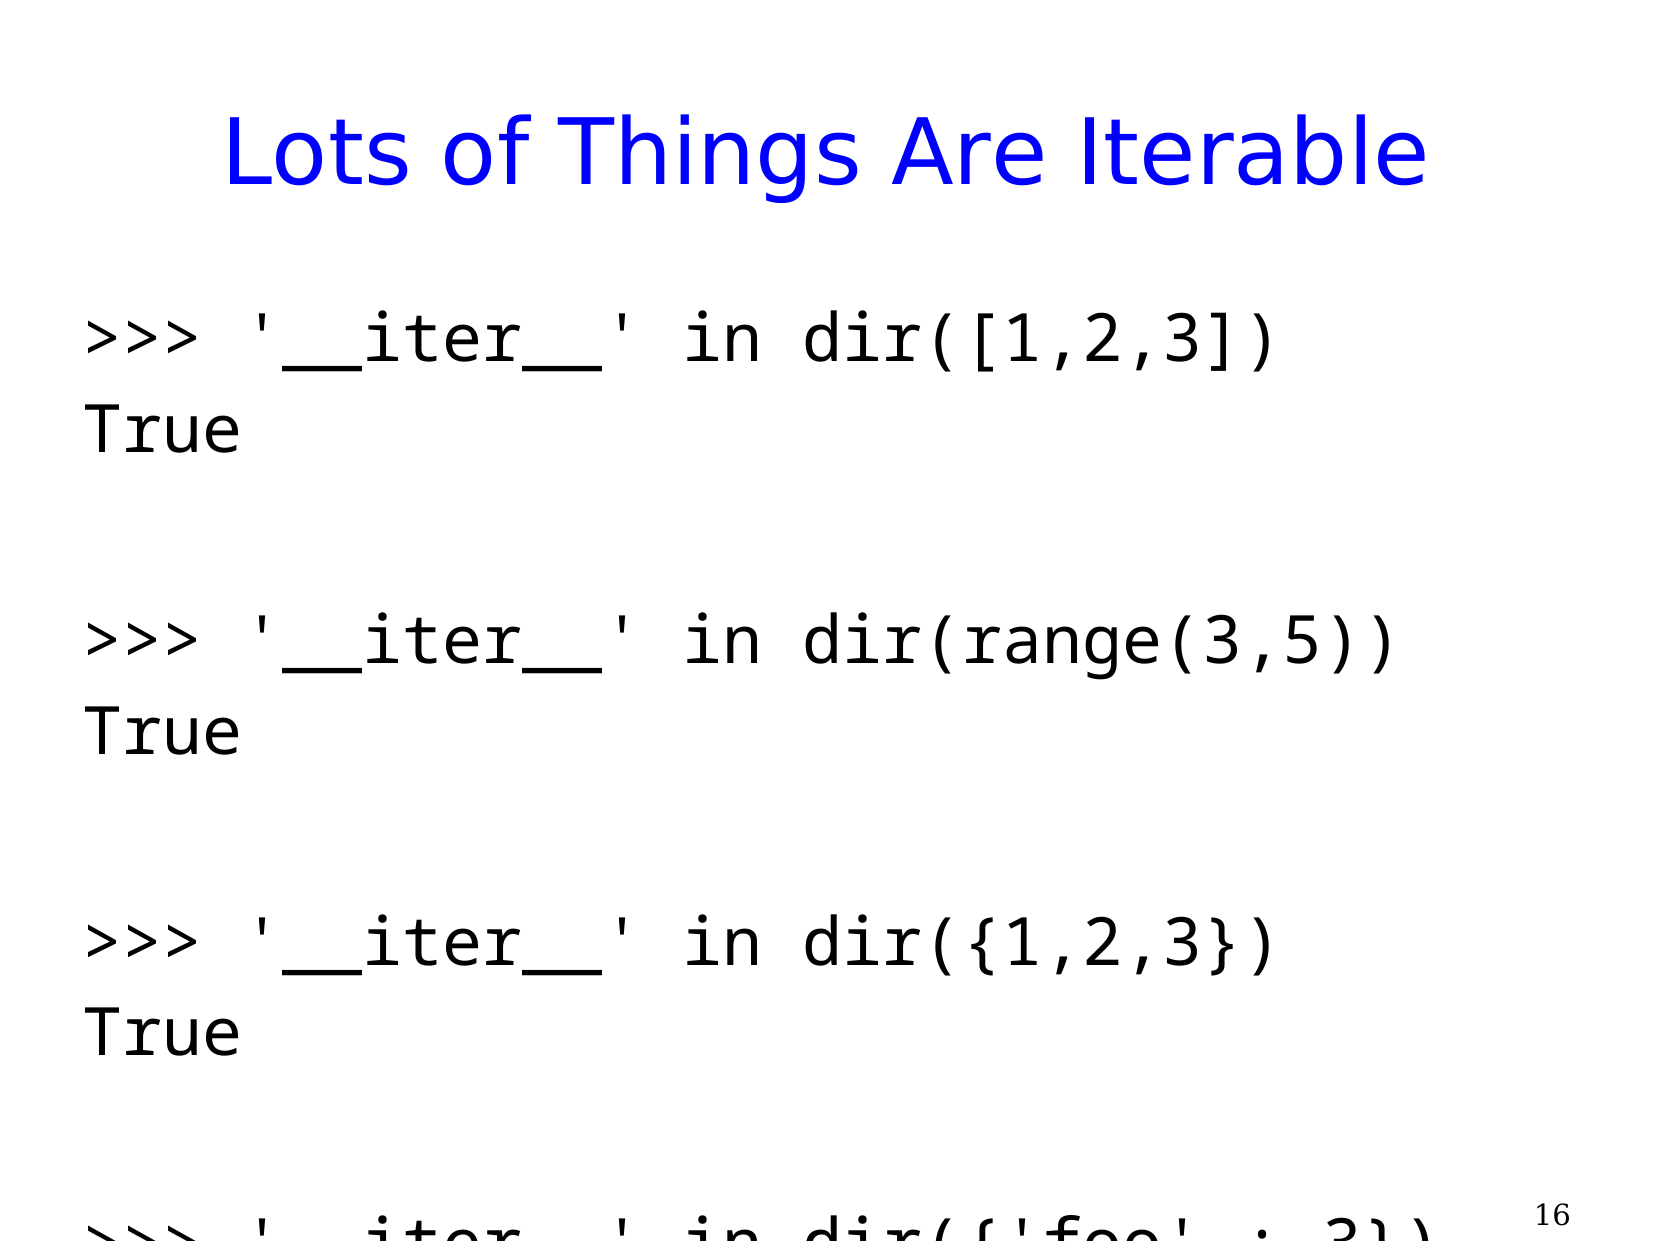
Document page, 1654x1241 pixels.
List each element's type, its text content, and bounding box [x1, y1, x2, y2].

list >>> '__iter__' in dir([1,2,3]) True >>> '__iter__' in dir(range(3,5)) True >>> '__iter__' in dir({1,2,3}) True >>> '__iter__' in dir({'foo' : 3}) True [82, 290, 1571, 1235]
title Lots of Things Are Iterable [82, 49, 1571, 257]
